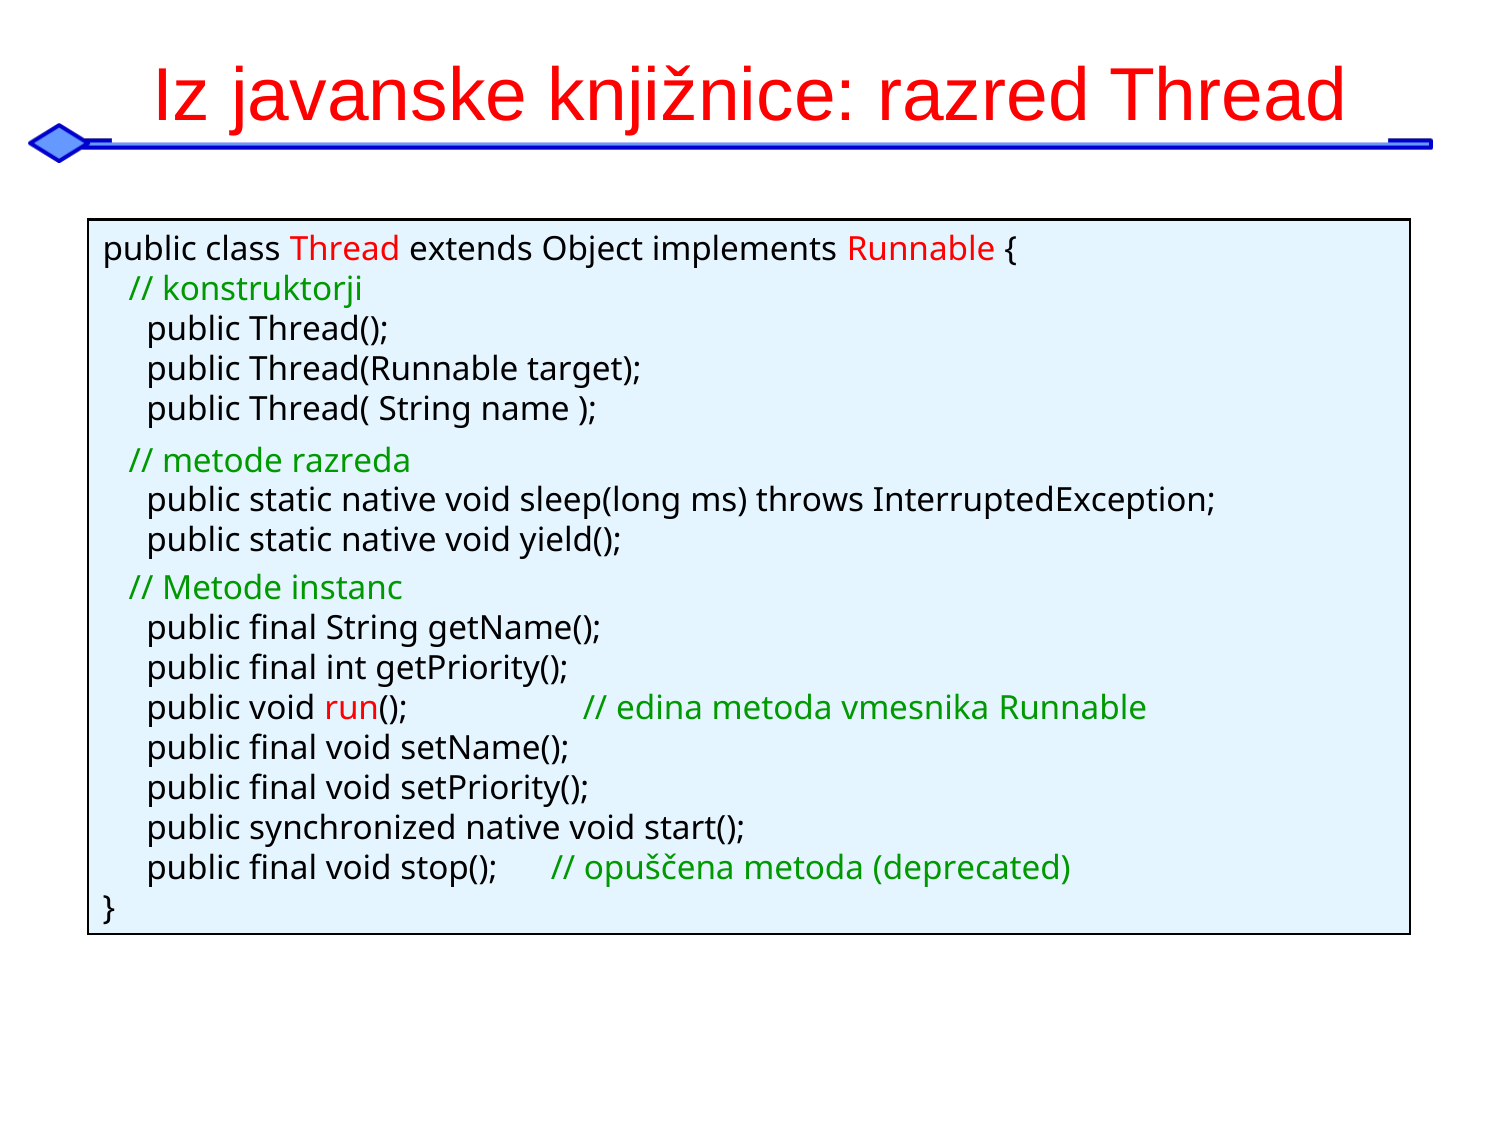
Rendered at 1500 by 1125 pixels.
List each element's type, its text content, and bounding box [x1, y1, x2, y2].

title Iz javanske knjižnice: razred Thread [111, 37, 1389, 143]
text_box public class Thread extends Object implements Runnable { // konstruktorji public Thread(); public Thread(Runnable target); public Thread( String name ); // metode razreda public static native void sleep(long ms) throws InterruptedException; public static native void yield(); // Metode instanc public final String getName(); public final int getPriority(); public void run(); // edina metoda vmesnika Runnable public final void setName(); public final void setPriority(); public synchronized native void start(); public final void stop(); // opuščena metoda (deprecated) } [87, 219, 1410, 934]
picture [28, 123, 1433, 163]
